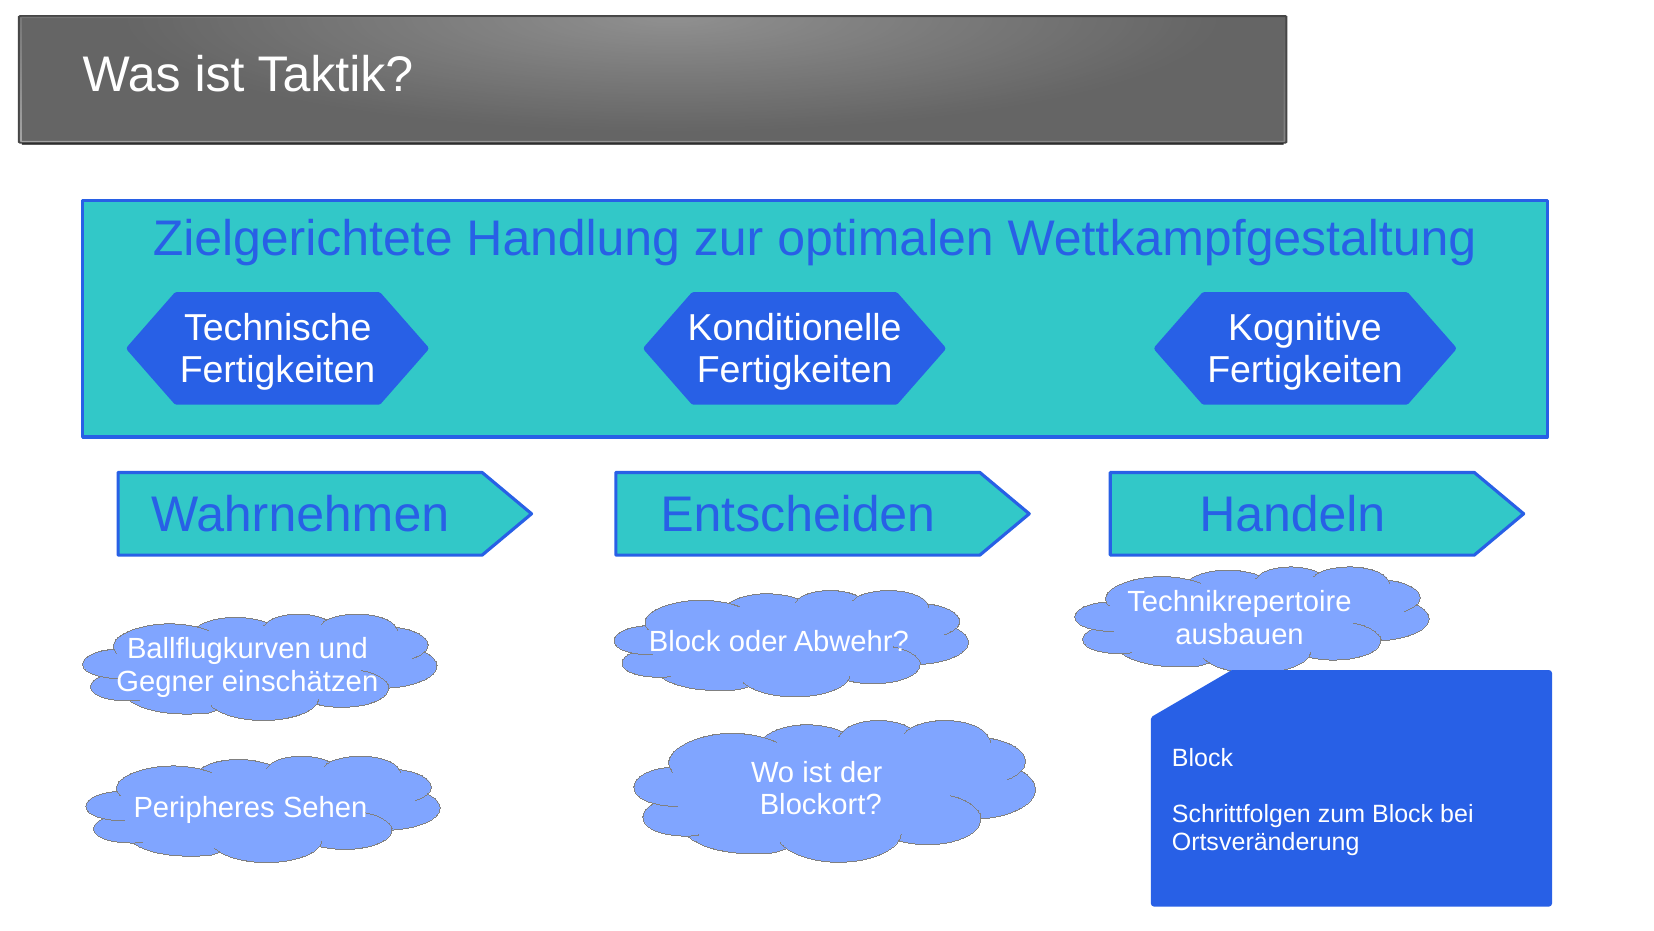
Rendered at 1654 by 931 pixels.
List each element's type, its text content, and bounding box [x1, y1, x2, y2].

text_box Block oder Abwehr? [614, 590, 969, 697]
text_box Technische Fertigkeiten [129, 295, 426, 402]
text_box Konditionelle Fertigkeiten [646, 295, 943, 402]
text_box Zielgerichtete Handlung zur optimalen Wettkampfgestaltung [82, 200, 1548, 438]
text_box Peripheres Sehen [85, 756, 441, 863]
text_box Wahrnehmen [118, 472, 532, 556]
text_box Kognitive Fertigkeiten [1157, 295, 1453, 402]
text_box Block Schrittfolgen zum Block bei Ortsveränderung [1154, 673, 1549, 904]
text_box Wo ist der Blockort? [633, 720, 1036, 863]
text_box Ballflugkurven und Gegner einschätzen [82, 614, 438, 721]
title Was ist Taktik? [82, 29, 1235, 119]
text_box Technikrepertoire ausbauen [1074, 566, 1430, 673]
text_box Handeln [1110, 472, 1524, 556]
text_box Entscheiden [615, 472, 1030, 556]
